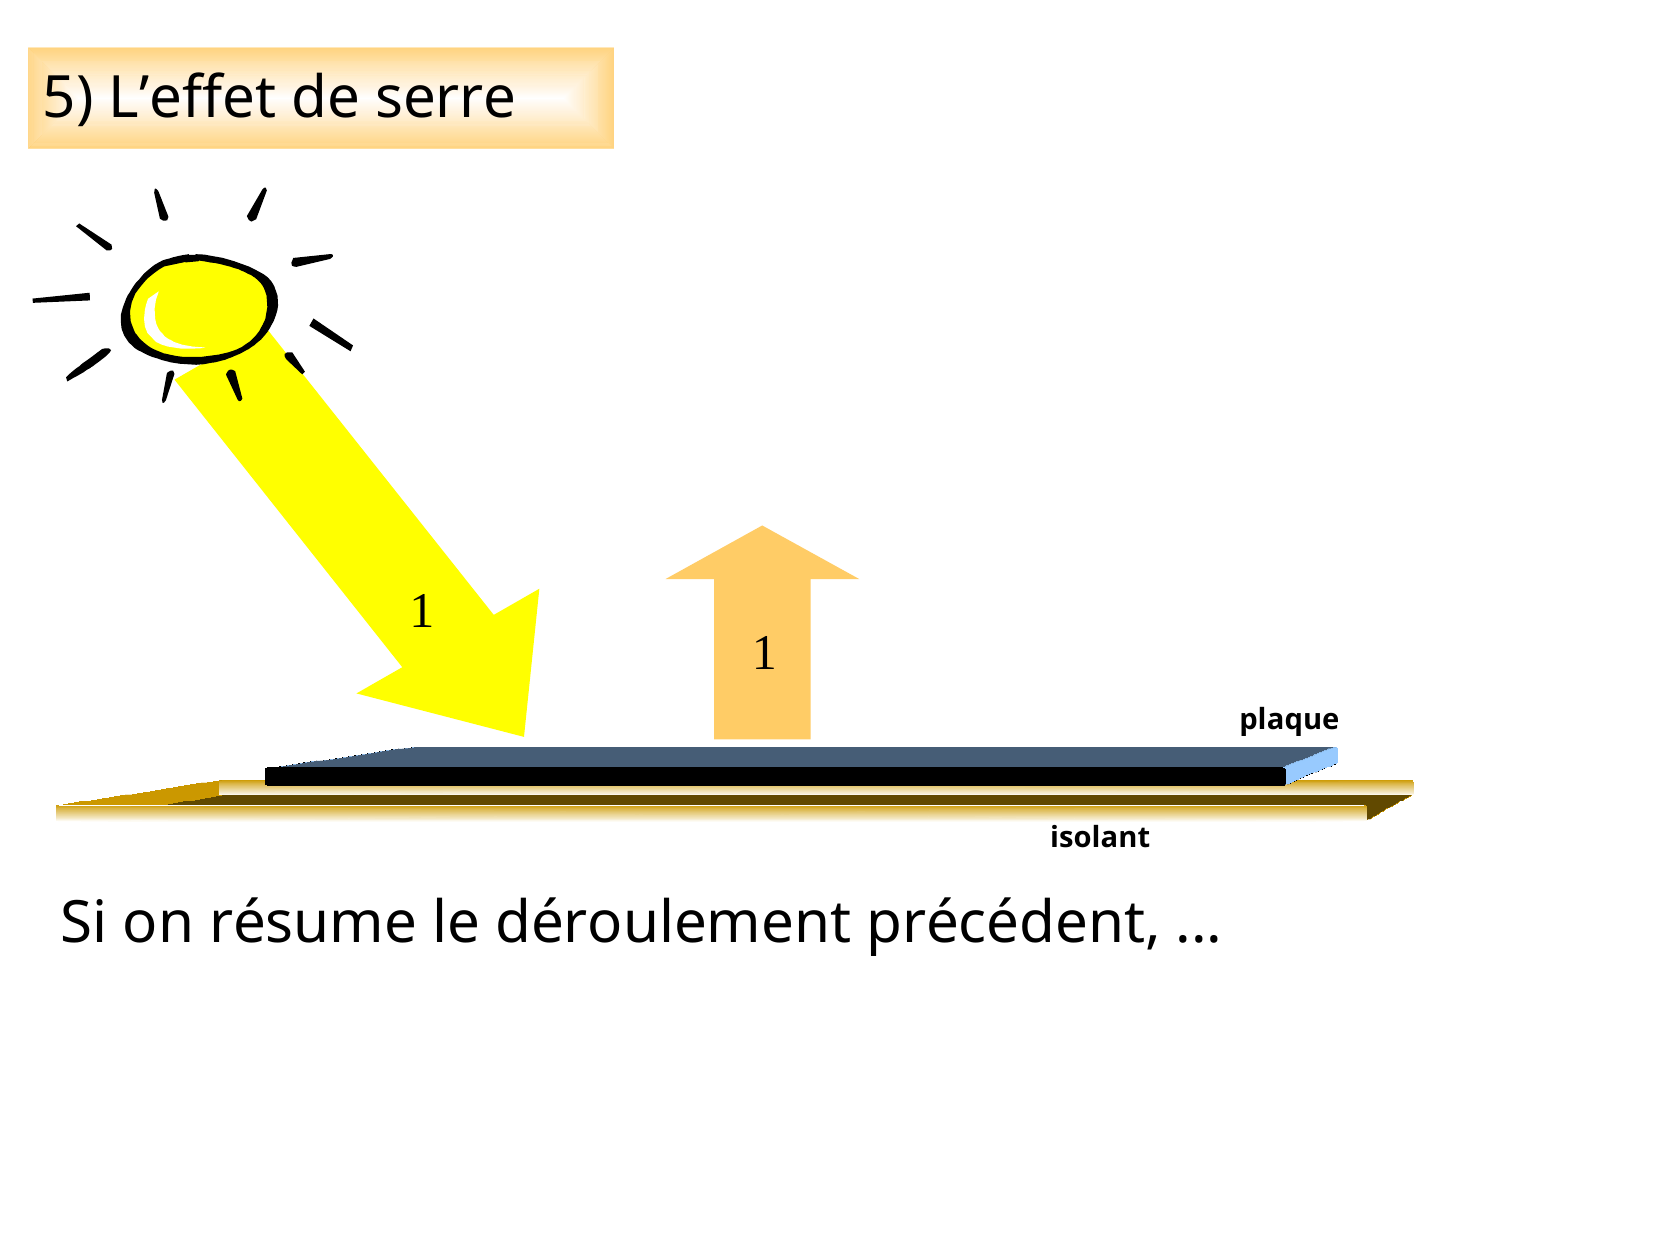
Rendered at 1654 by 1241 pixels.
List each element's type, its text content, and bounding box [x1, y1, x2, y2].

text_box 5) L’effet de serre [28, 48, 613, 149]
text_box isolant [1035, 808, 1288, 873]
text_box [28, 47, 615, 149]
text_box [246, 187, 267, 222]
text_box [154, 188, 169, 221]
text_box 1 [751, 616, 787, 687]
text_box [665, 525, 860, 740]
text_box [66, 348, 112, 382]
text_box 1 [409, 575, 445, 645]
text_box plaque [1224, 690, 1477, 766]
text_box [309, 318, 354, 352]
text_box [291, 254, 333, 267]
text_box Si on résume le déroulement précédent, ... [45, 873, 1597, 1190]
text_box [120, 254, 540, 737]
text_box [76, 223, 113, 251]
text_box [32, 292, 91, 303]
picture [44, 737, 1429, 832]
